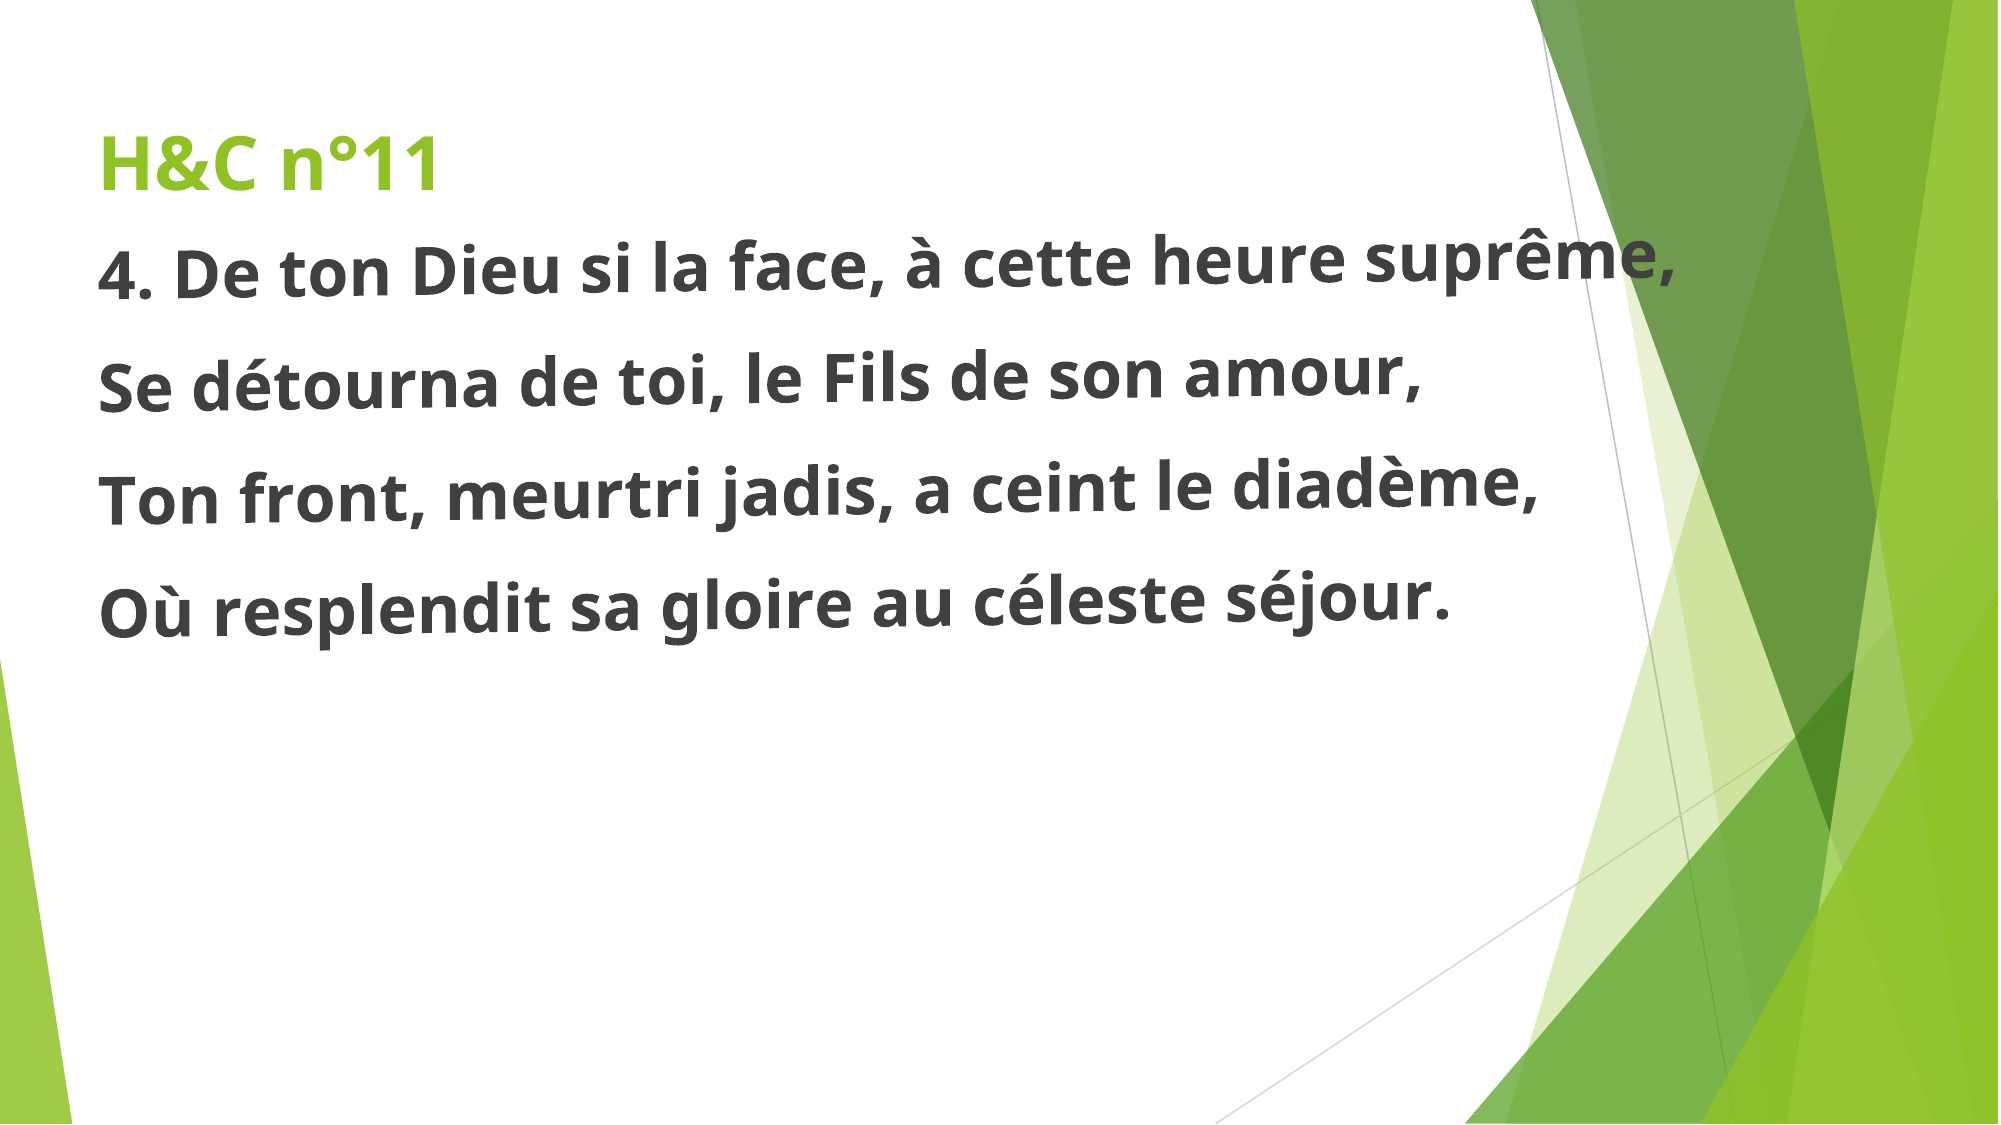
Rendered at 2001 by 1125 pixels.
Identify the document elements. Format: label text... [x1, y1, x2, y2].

text_box H&C n°11 [82, 107, 497, 213]
text_box 4. De ton Dieu si la face, à cette heure suprême, Se détourna de toi, le Fils de son amour, Ton front, meurtri jadis, a ceint le diadème, Où resplendit sa gloire au céleste séjour. [82, 189, 1831, 1091]
